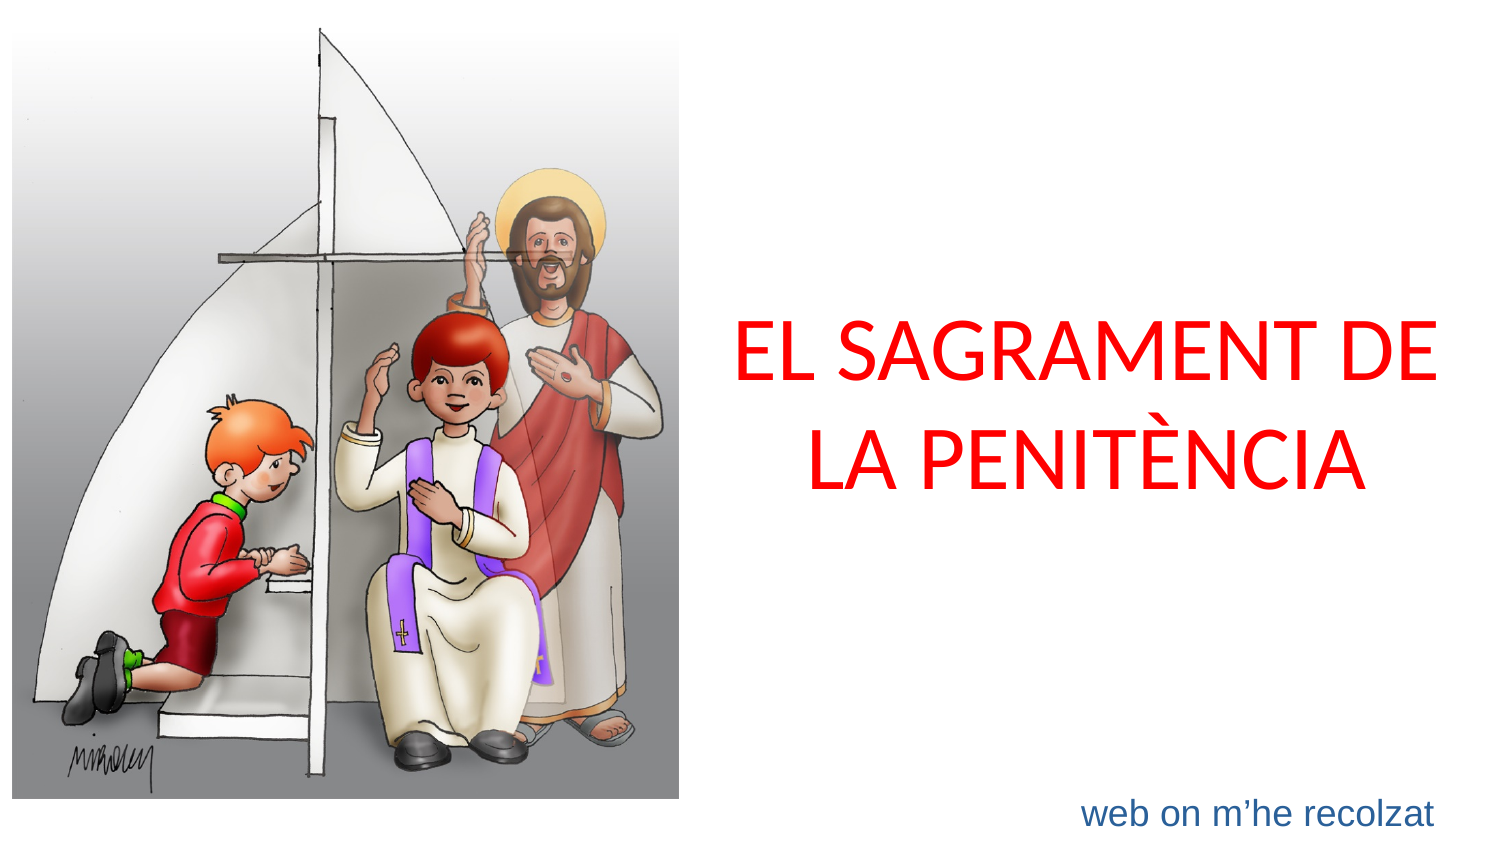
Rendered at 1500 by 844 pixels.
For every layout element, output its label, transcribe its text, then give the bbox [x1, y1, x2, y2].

picture [12, 26, 679, 799]
title EL SAGRAMENT DE LA PENITÈNCIA [714, 150, 1459, 647]
text_box web on m’he recolzat [1039, 785, 1477, 843]
